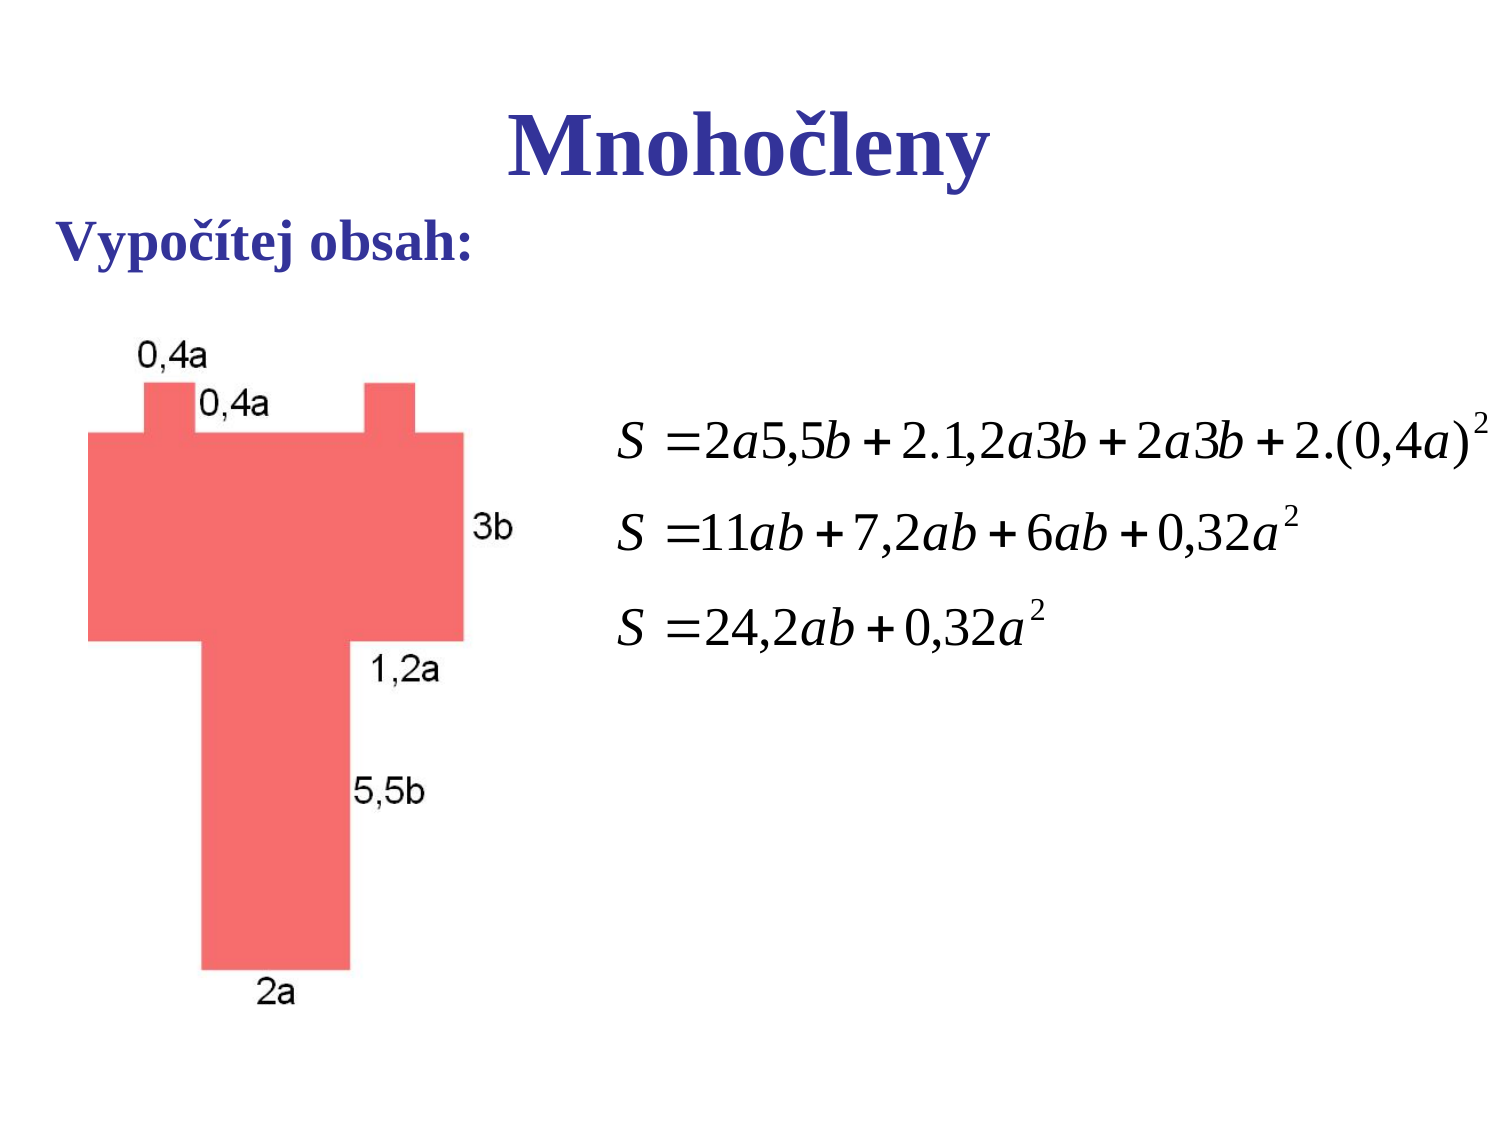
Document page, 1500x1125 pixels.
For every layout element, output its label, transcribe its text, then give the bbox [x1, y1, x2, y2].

chart [608, 398, 1500, 481]
picture [88, 337, 517, 1010]
title Mnohočleny [75, 45, 1426, 184]
chart [608, 491, 1310, 574]
chart [608, 586, 1055, 668]
text_box Vypočítej obsah: [41, 184, 1471, 290]
